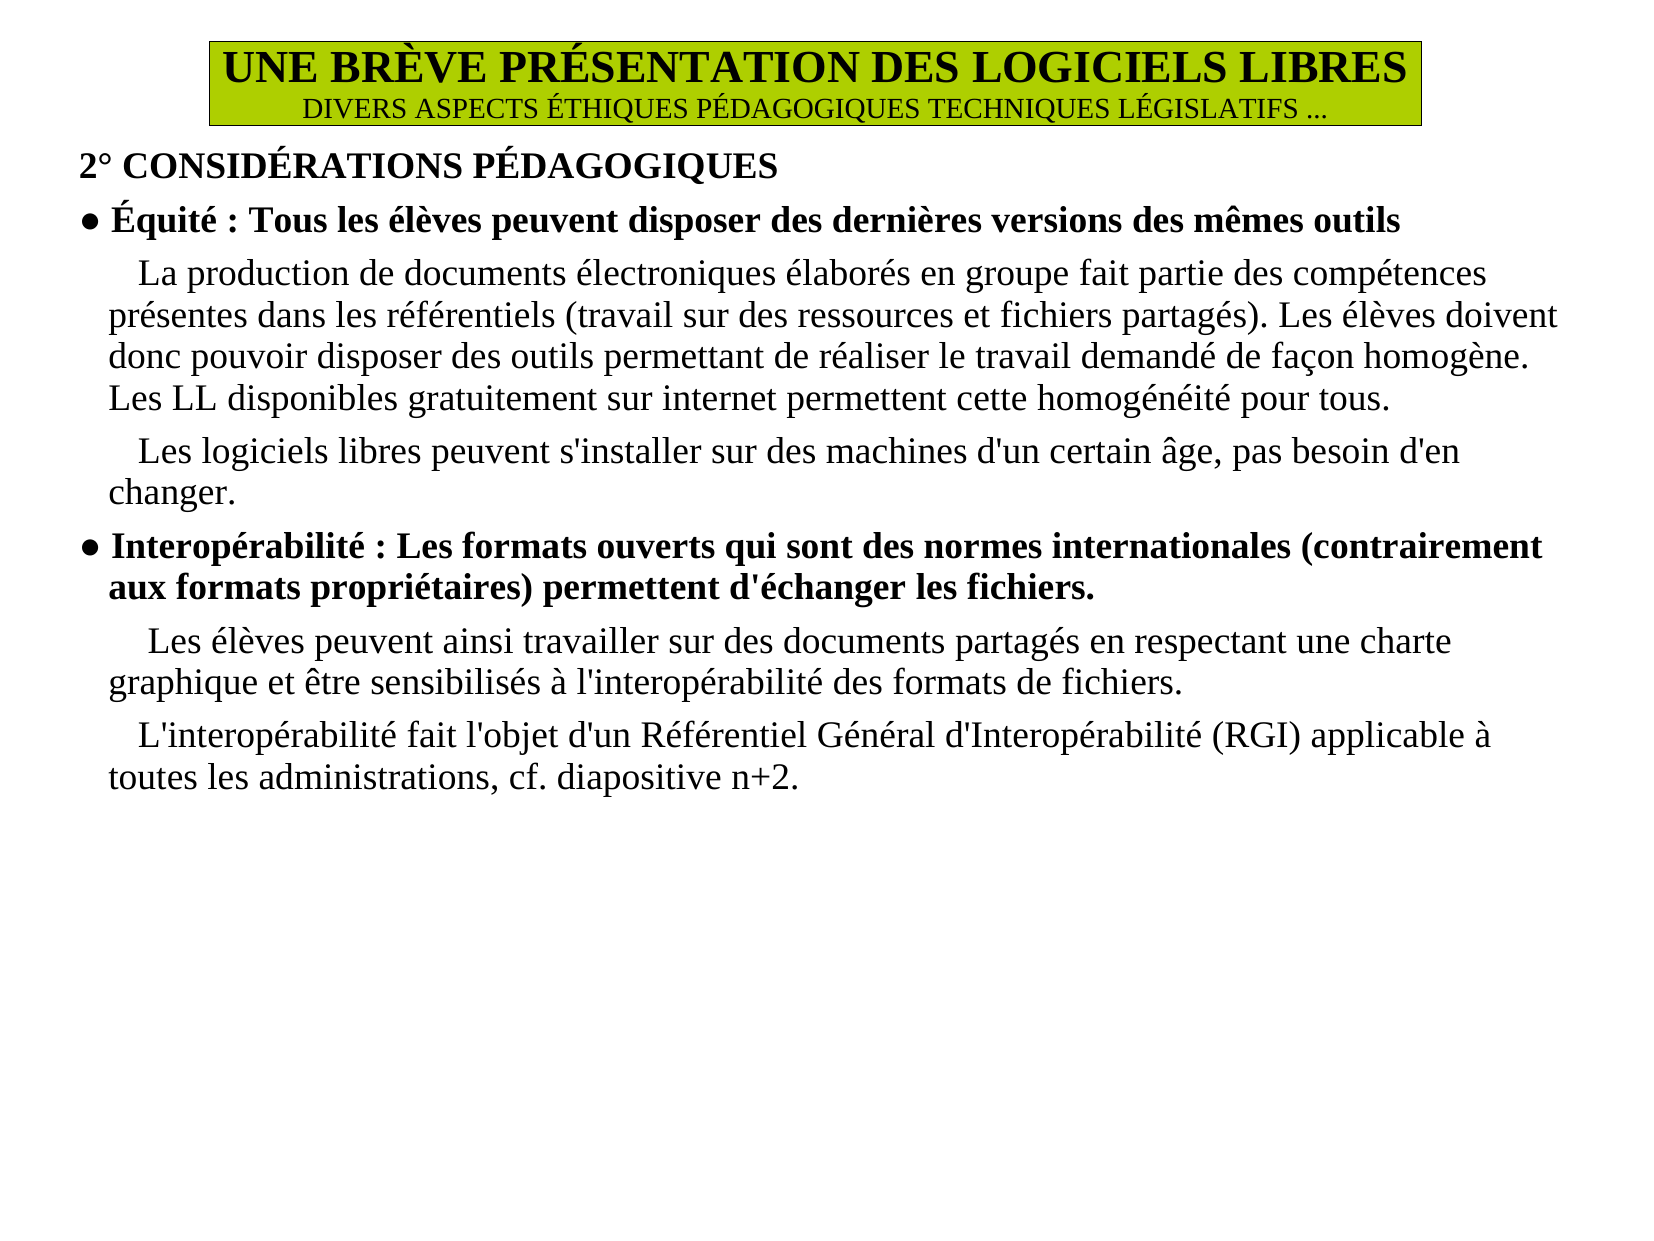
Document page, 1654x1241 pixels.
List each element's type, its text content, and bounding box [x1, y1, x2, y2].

text_box 2° CONSIDÉRATIONS PÉDAGOGIQUES ● Équité : Tous les élèves peuvent disposer des dernières versions des mêmes outils La production de documents électroniques élaborés en groupe fait partie des compétences présentes dans les référentiels (travail sur des ressources et fichiers partagés). Les élèves doivent donc pouvoir disposer des outils permettant de réaliser le travail demandé de façon homogène. Les LL disponibles gratuitement sur internet permettent cette homogénéité pour tous. Les logiciels libres peuvent s'installer sur des machines d'un certain âge, pas besoin d'en changer. ● Interopérabilité : Les formats ouverts qui sont des normes internationales (contrairement aux formats propriétaires) permettent d'échanger les fichiers. Les élèves peuvent ainsi travailler sur des documents partagés en respectant une charte graphique et être sensibilisés à l'interopérabilité des formats de fichiers. L'interopérabilité fait l'objet d'un Référentiel Général d'Interopérabilité (RGI) applicable à toutes les administrations, cf. diapositive n+2. [78, 145, 1587, 801]
text_box UNE BRÈVE PRÉSENTATION DES LOGICIELS LIBRES DIVERS ASPECTS ÉTHIQUES PÉDAGOGIQUES TECHNIQUES LÉGISLATIFS ... [209, 41, 1422, 126]
